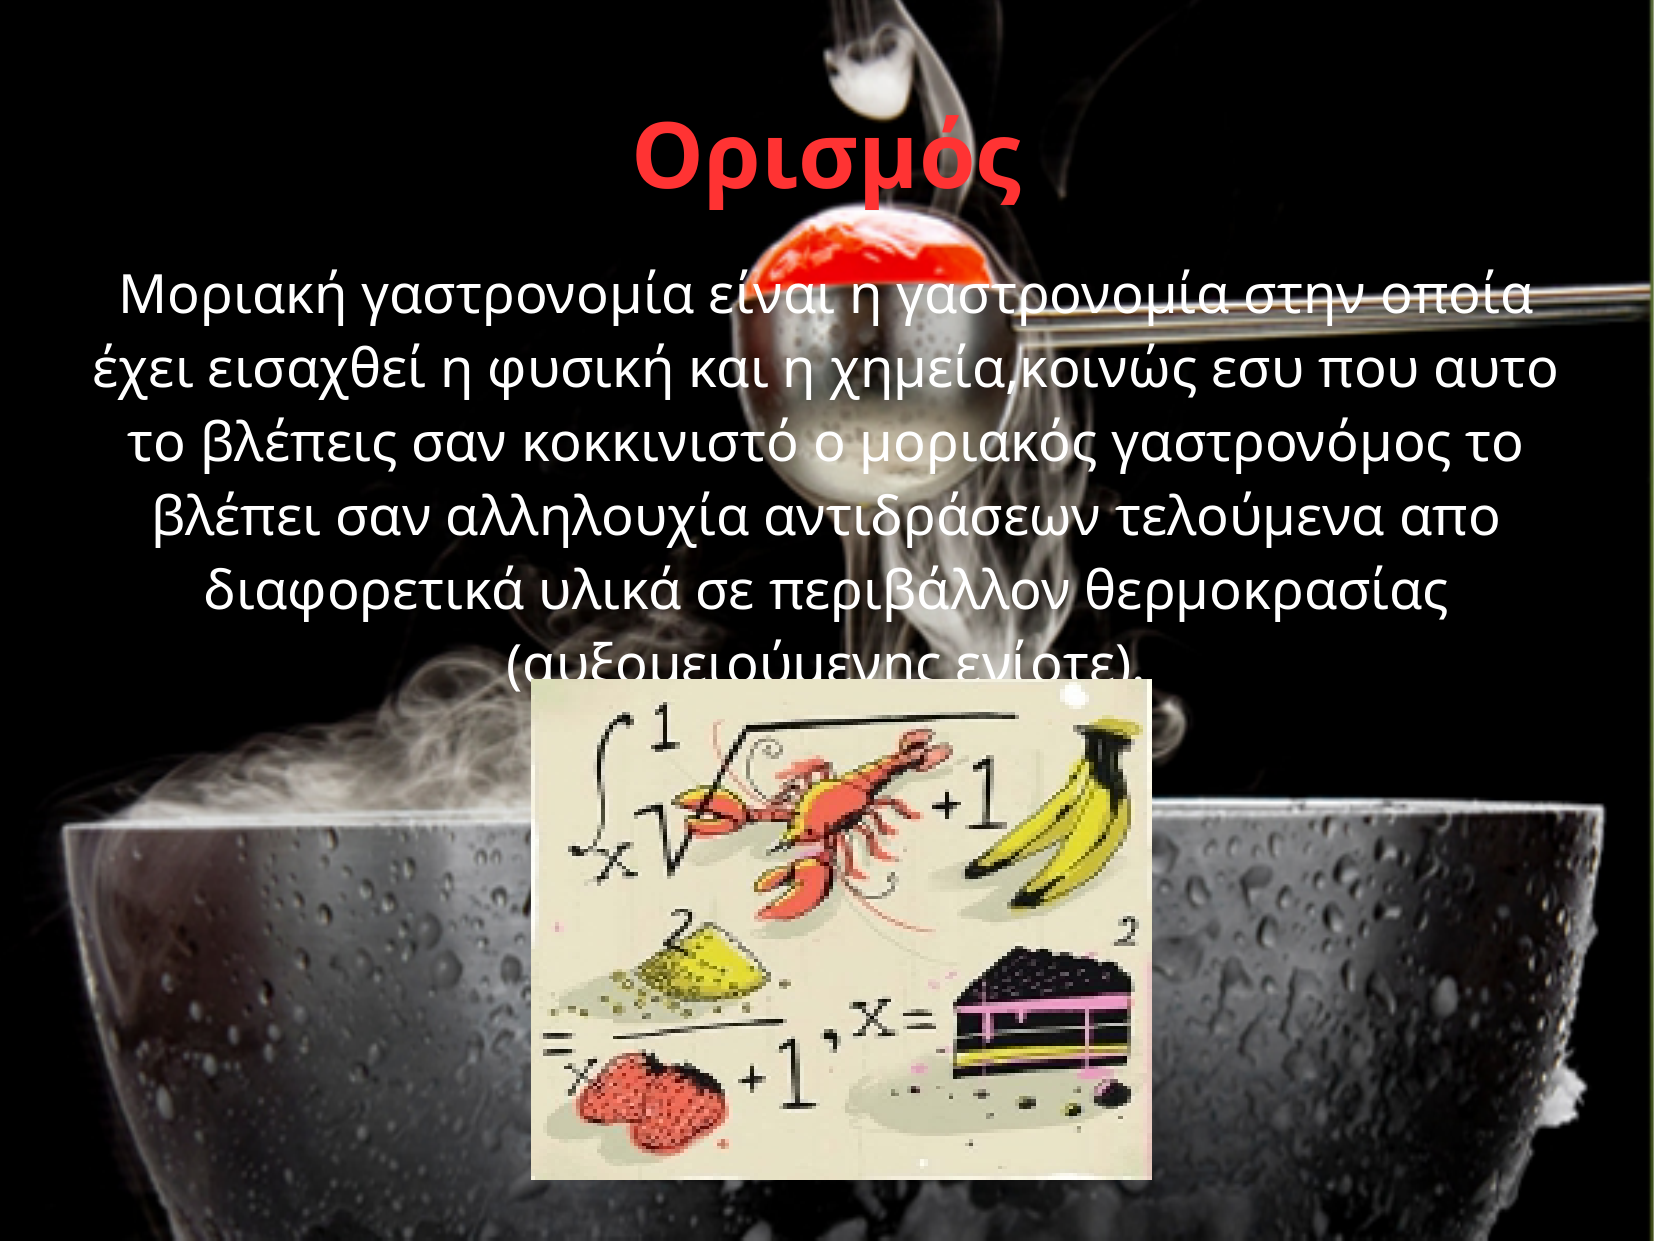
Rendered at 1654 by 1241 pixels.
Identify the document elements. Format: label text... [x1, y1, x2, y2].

subtitle Μοριακή γαστρονομία είναι η γαστρονομία στην οποία έχει εισαχθεί η φυσική και η χημεία,κοινώς εσυ που αυτο το βλέπεις σαν κοκκινιστό ο μοριακός γαστρονόμος το βλέπει σαν αλληλουχία αντιδράσεων τελούμενα απο διαφορετικά υλικά σε περιβάλλον θερμοκρασίας (αυξομειούμενης ενίοτε). [82, 283, 1571, 1115]
title Ορισμός [82, 56, 1571, 250]
picture [0, 0, 1654, 1241]
